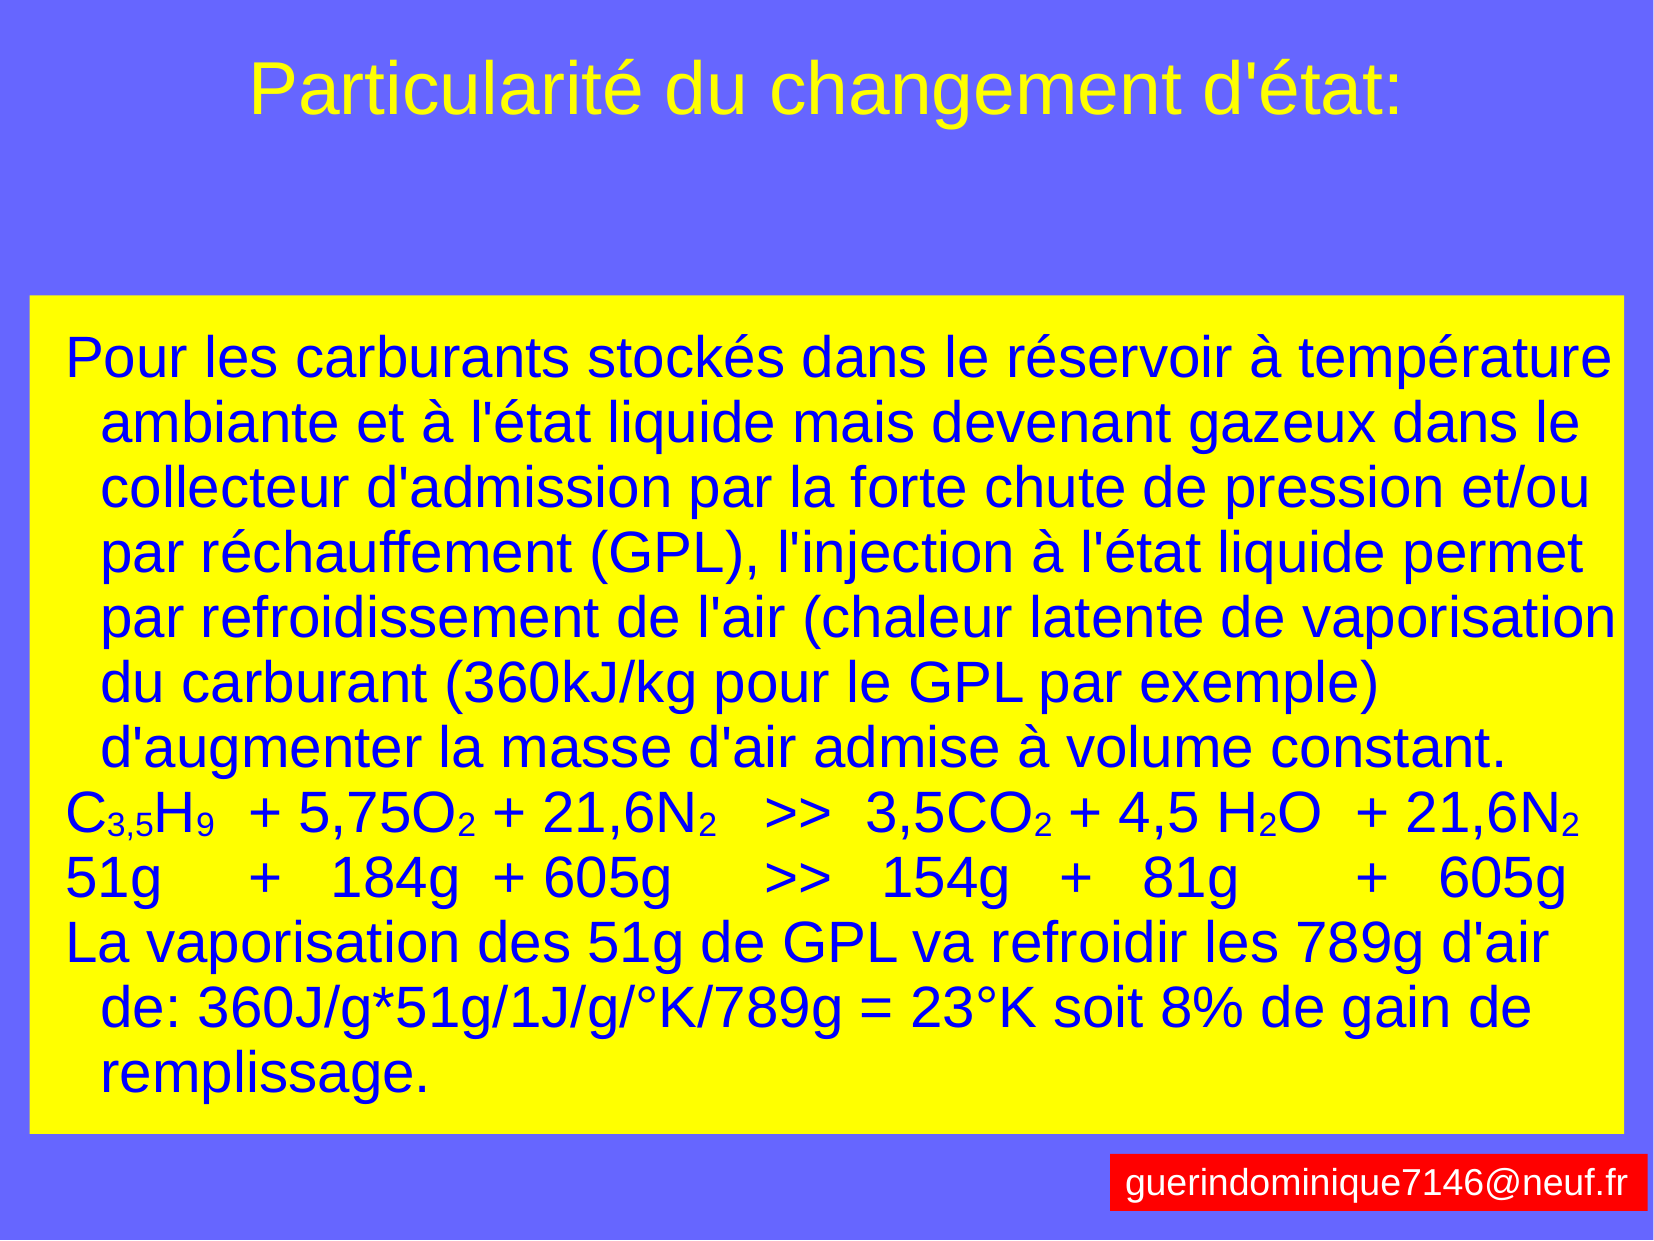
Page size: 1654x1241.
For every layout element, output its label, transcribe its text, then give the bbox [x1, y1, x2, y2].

title Particularité du changement d'état: [29, 29, 1625, 148]
text_box guerindominique7146@neuf.fr [1110, 1153, 1648, 1211]
text_box Pour les carburants stockés dans le réservoir à température ambiante et à l'état liquide mais devenant gazeux dans le collecteur d'admission par la forte chute de pression et/ou par réchauffement (GPL), l'injection à l'état liquide permet par refroidissement de l'air (chaleur latente de vaporisation du carburant (360kJ/kg pour le GPL par exemple) d'augmenter la masse d'air admise à volume constant. C3,5H9 + 5,75O2 + 21,6N2 >> 3,5CO2 + 4,5 H2O + 21,6N2 51g + 184g + 605g >> 154g + 81g + 605g La vaporisation des 51g de GPL va refroidir les 789g d'air de: 360J/g*51g/1J/g/°K/789g = 23°K soit 8% de gain de remplissage. [29, 295, 1625, 1134]
